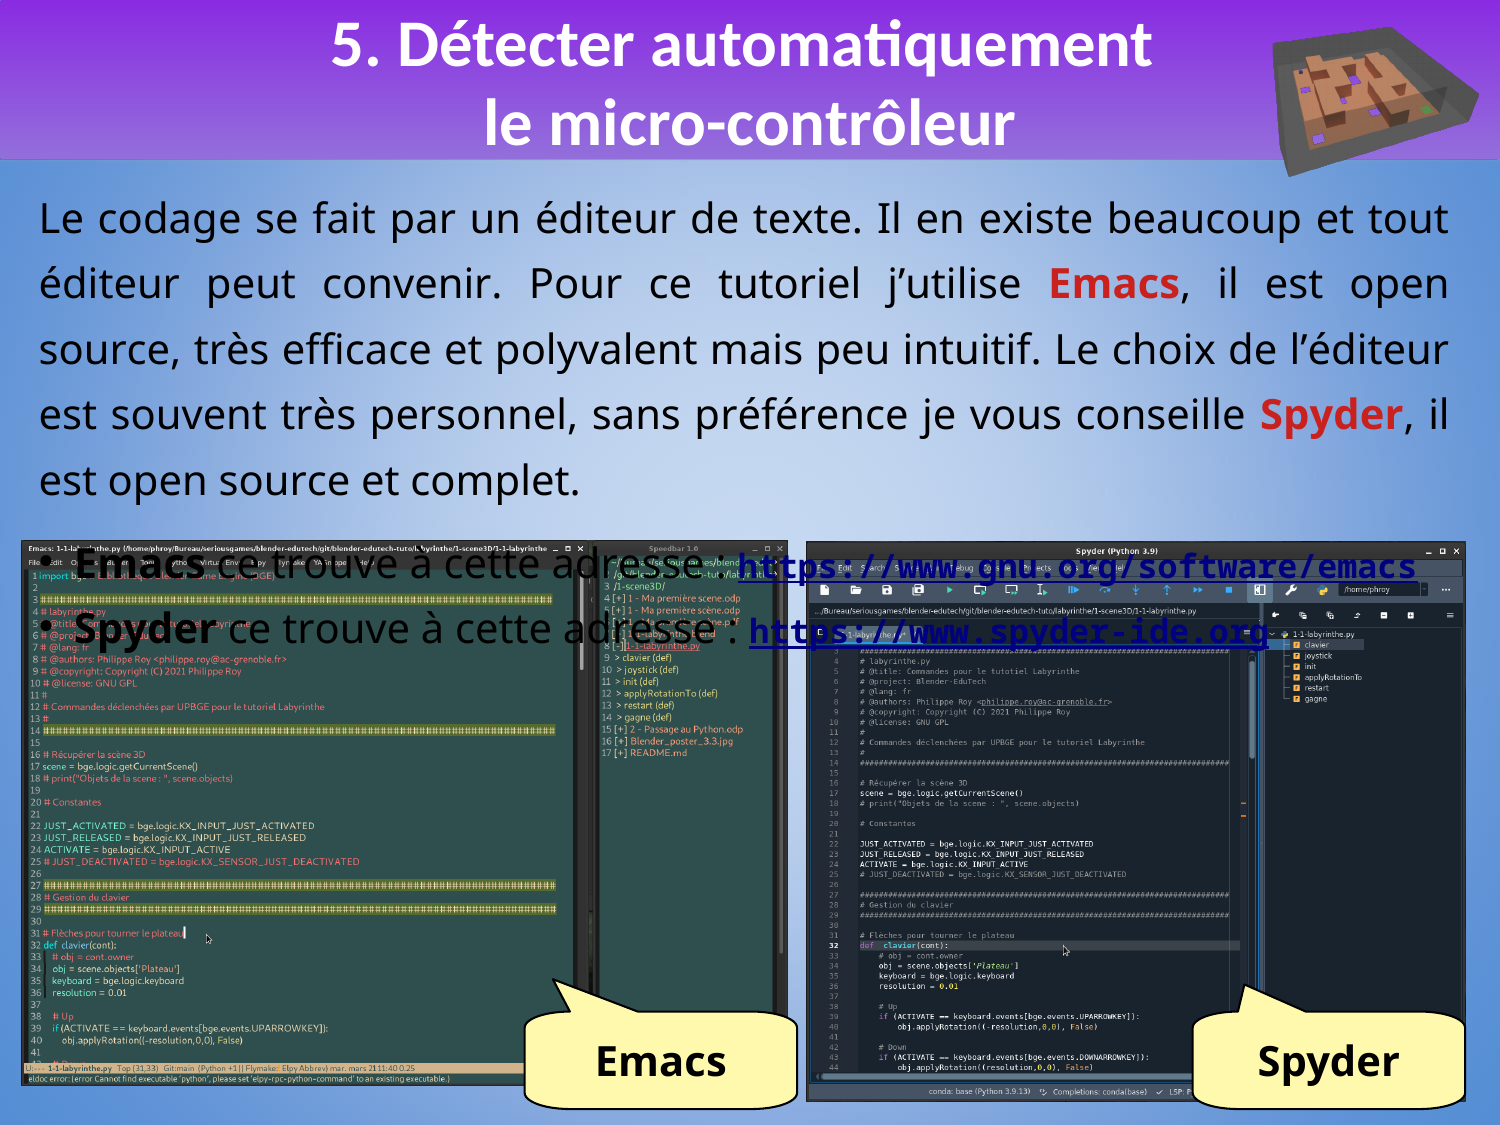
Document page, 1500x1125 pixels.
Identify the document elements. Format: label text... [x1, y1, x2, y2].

text_box Emacs [524, 979, 798, 1110]
text_box Spyder [1192, 984, 1466, 1110]
text_box 5. Détecter automatiquement le micro-contrôleur [0, 0, 1500, 159]
text_box Le codage se fait par un éditeur de texte. Il en existe beaucoup et tout éditeur peut convenir. Pour ce tutoriel j’utilise Emacs, il est open source, très efficace et polyvalent mais peu intuitif. Le choix de l’éditeur est souvent très personnel, sans préférence je vous conseille Spyder, il est open source et complet. Emacs ce trouve à cette adresse : https://www.gnu.org/software/emacs Spyder ce trouve à cette adresse : https://www.spyder-ide.org [23, 172, 1465, 494]
picture [0, 27, 1500, 1125]
